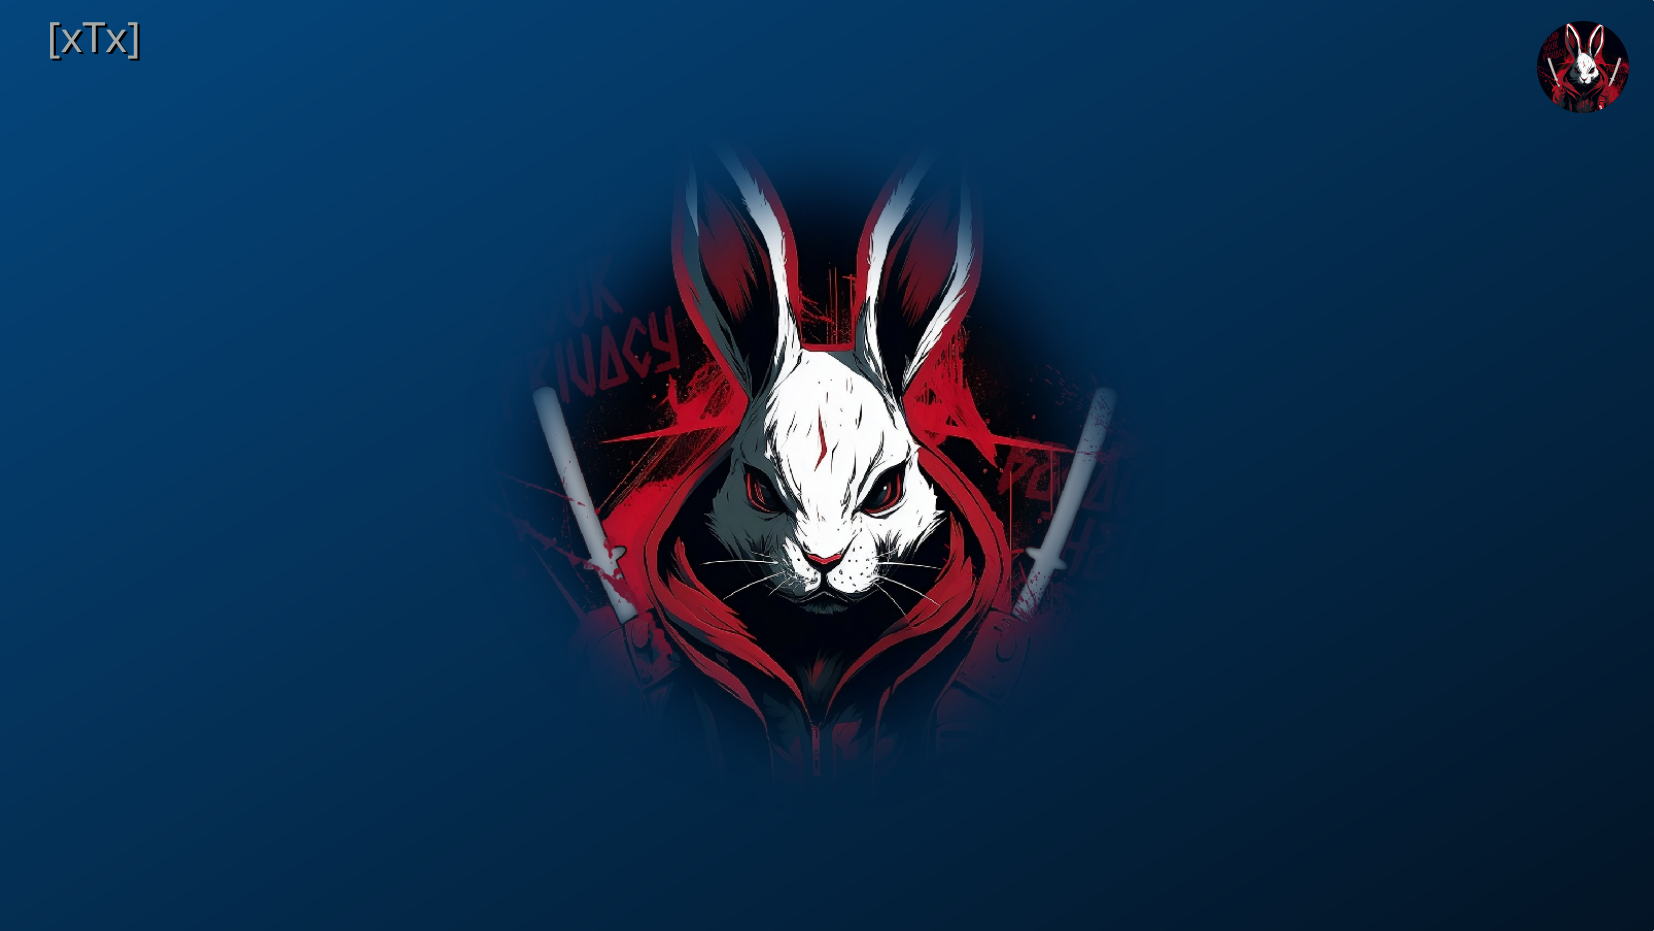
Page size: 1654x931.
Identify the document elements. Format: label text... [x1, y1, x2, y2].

text_box [xTx] [0, 0, 188, 76]
picture [1537, 21, 1629, 113]
picture [450, 98, 1177, 826]
